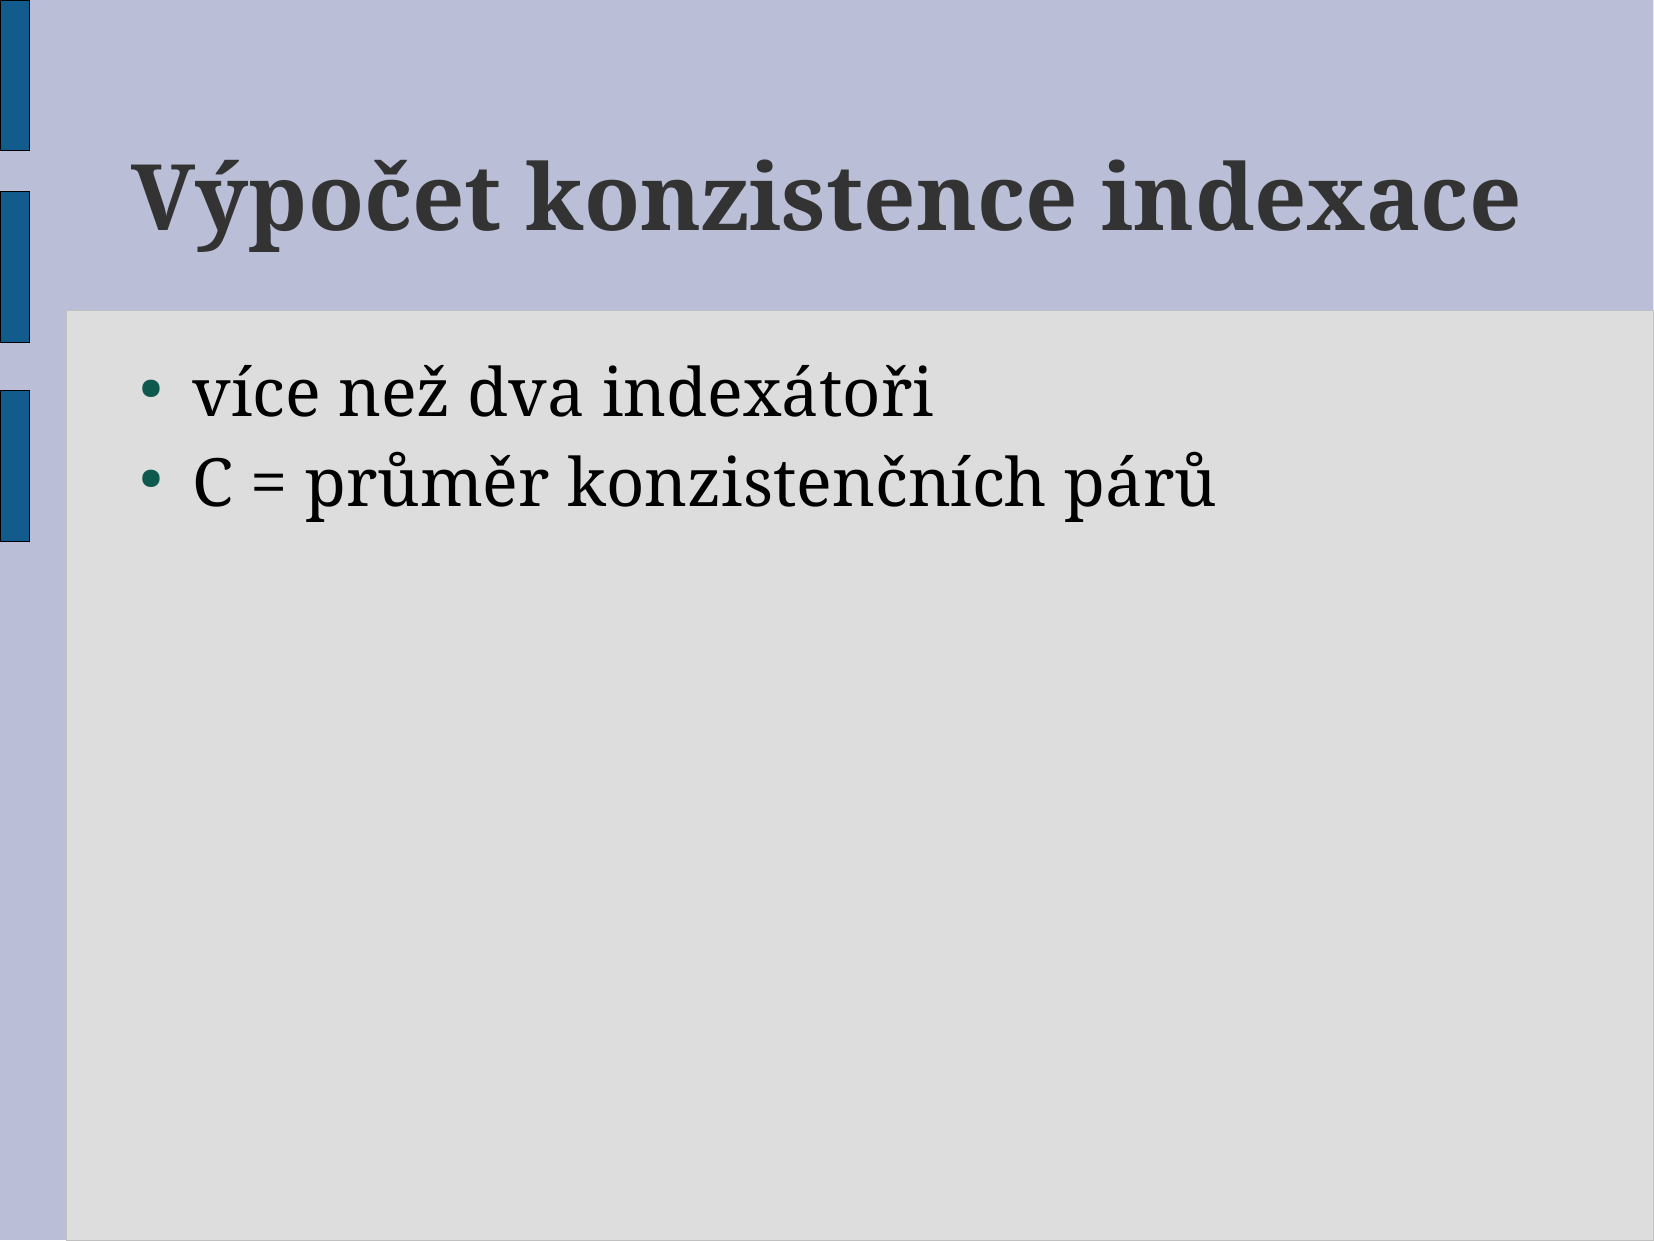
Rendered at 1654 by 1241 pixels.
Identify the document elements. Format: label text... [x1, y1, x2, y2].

title Výpočet konzistence indexace [121, 91, 1534, 299]
list více než dva indexátoři C = průměr konzistenčních párů [121, 344, 1534, 1127]
